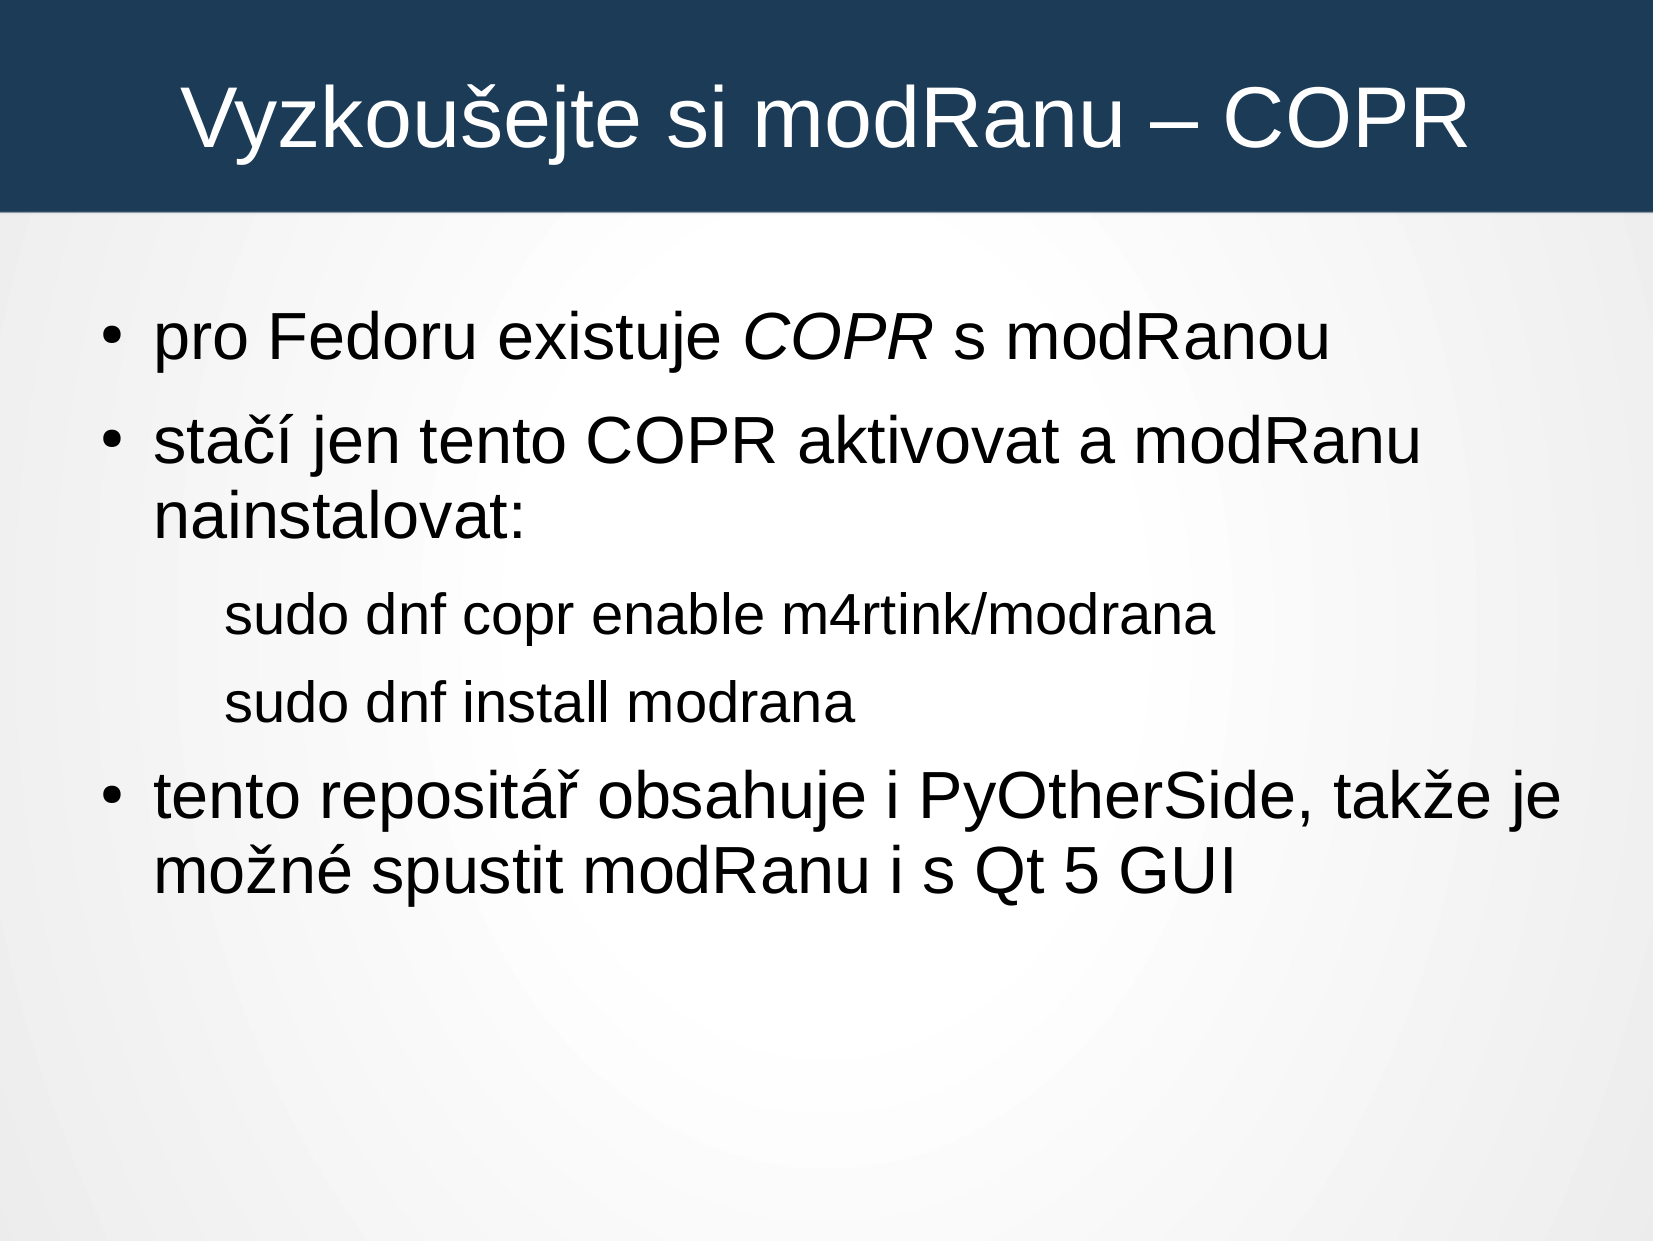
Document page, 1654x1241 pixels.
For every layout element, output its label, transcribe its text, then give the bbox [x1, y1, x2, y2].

title Vyzkoušejte si modRanu – COPR [82, 47, 1571, 189]
list pro Fedoru existuje COPR s modRanou stačí jen tento COPR aktivovat a modRanu nainstalovat: sudo dnf copr enable m4rtink/modrana sudo dnf install modrana tento repositář obsahuje i PyOtherSide, takže je možné spustit modRanu i s Qt 5 GUI [82, 299, 1571, 1063]
picture [0, 0, 1653, 1241]
